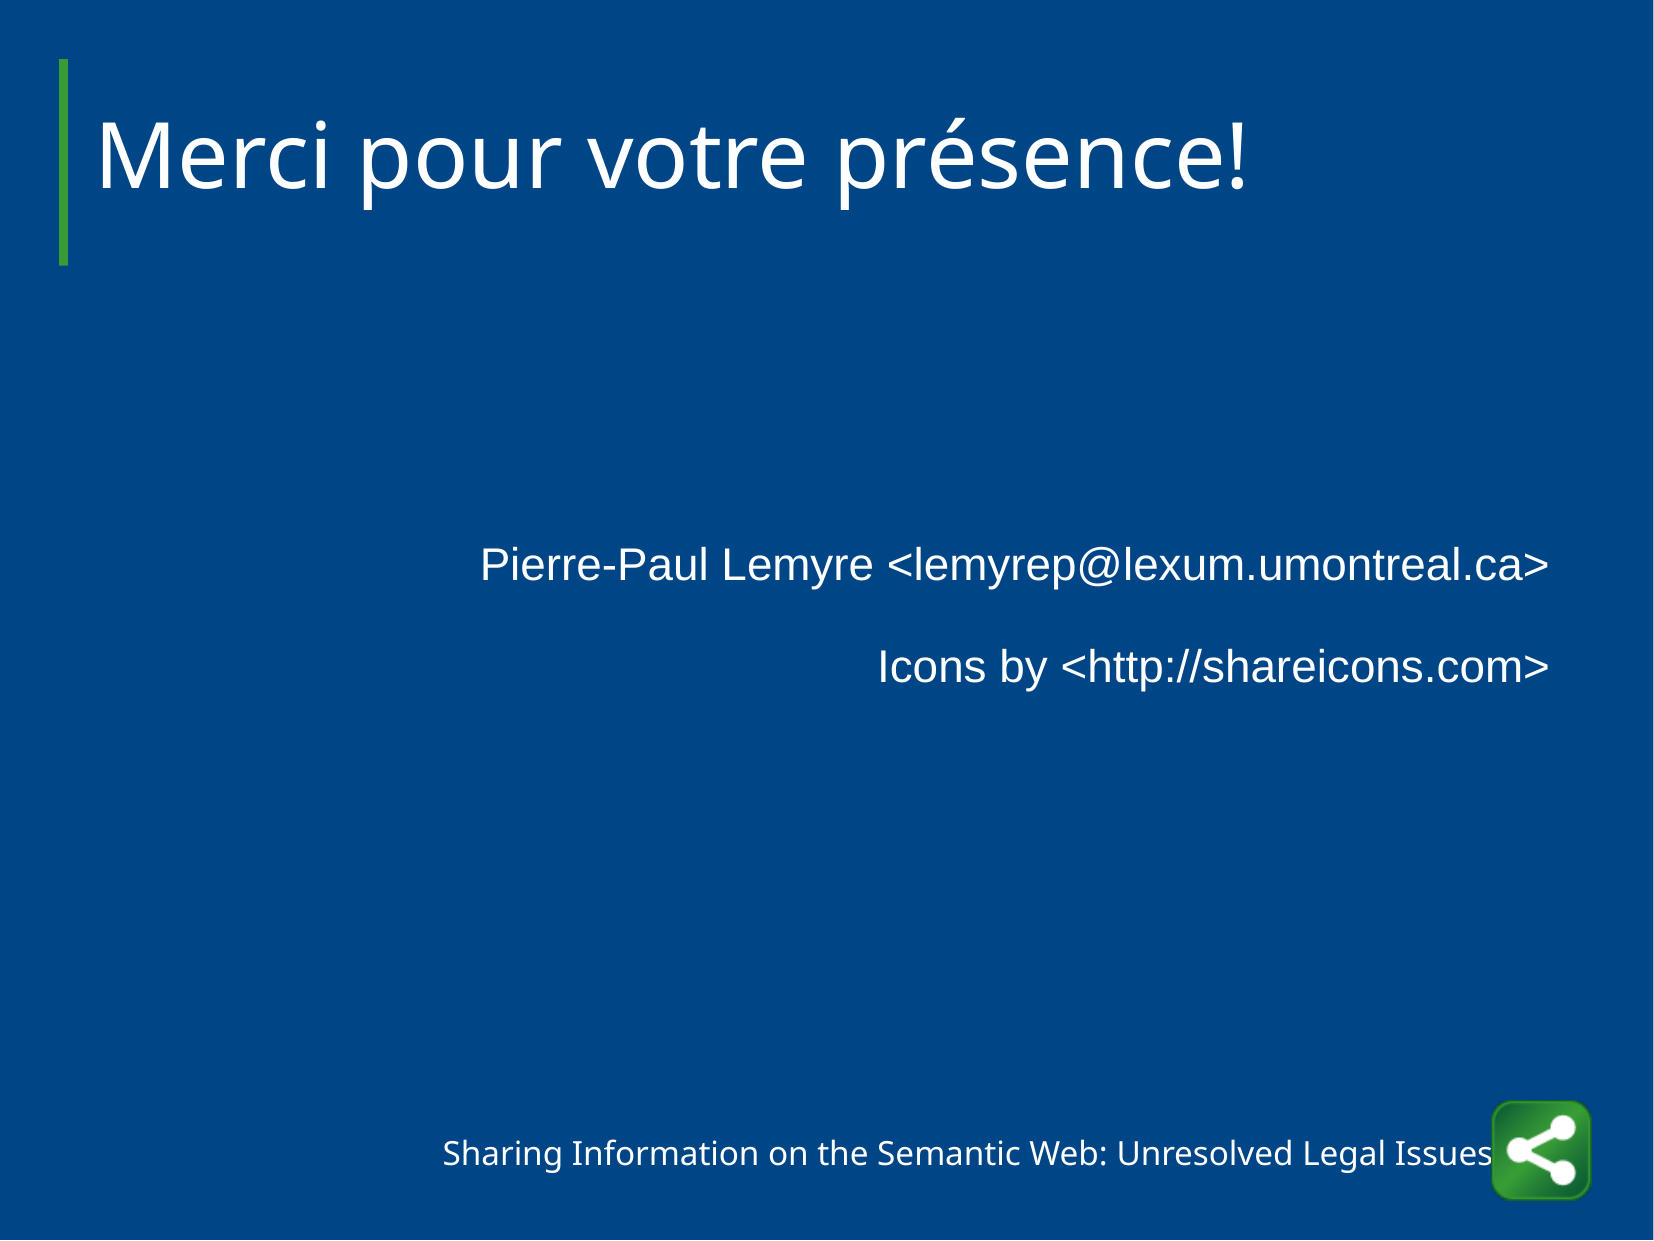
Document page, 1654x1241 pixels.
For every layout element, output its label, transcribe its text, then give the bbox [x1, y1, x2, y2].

text_box Pierre-Paul Lemyre <lemyrep@lexum.umontreal.ca> Icons by <http://shareicons.com> [88, 531, 1565, 700]
title Merci pour votre présence! [94, 56, 1577, 250]
picture [1491, 1100, 1592, 1201]
